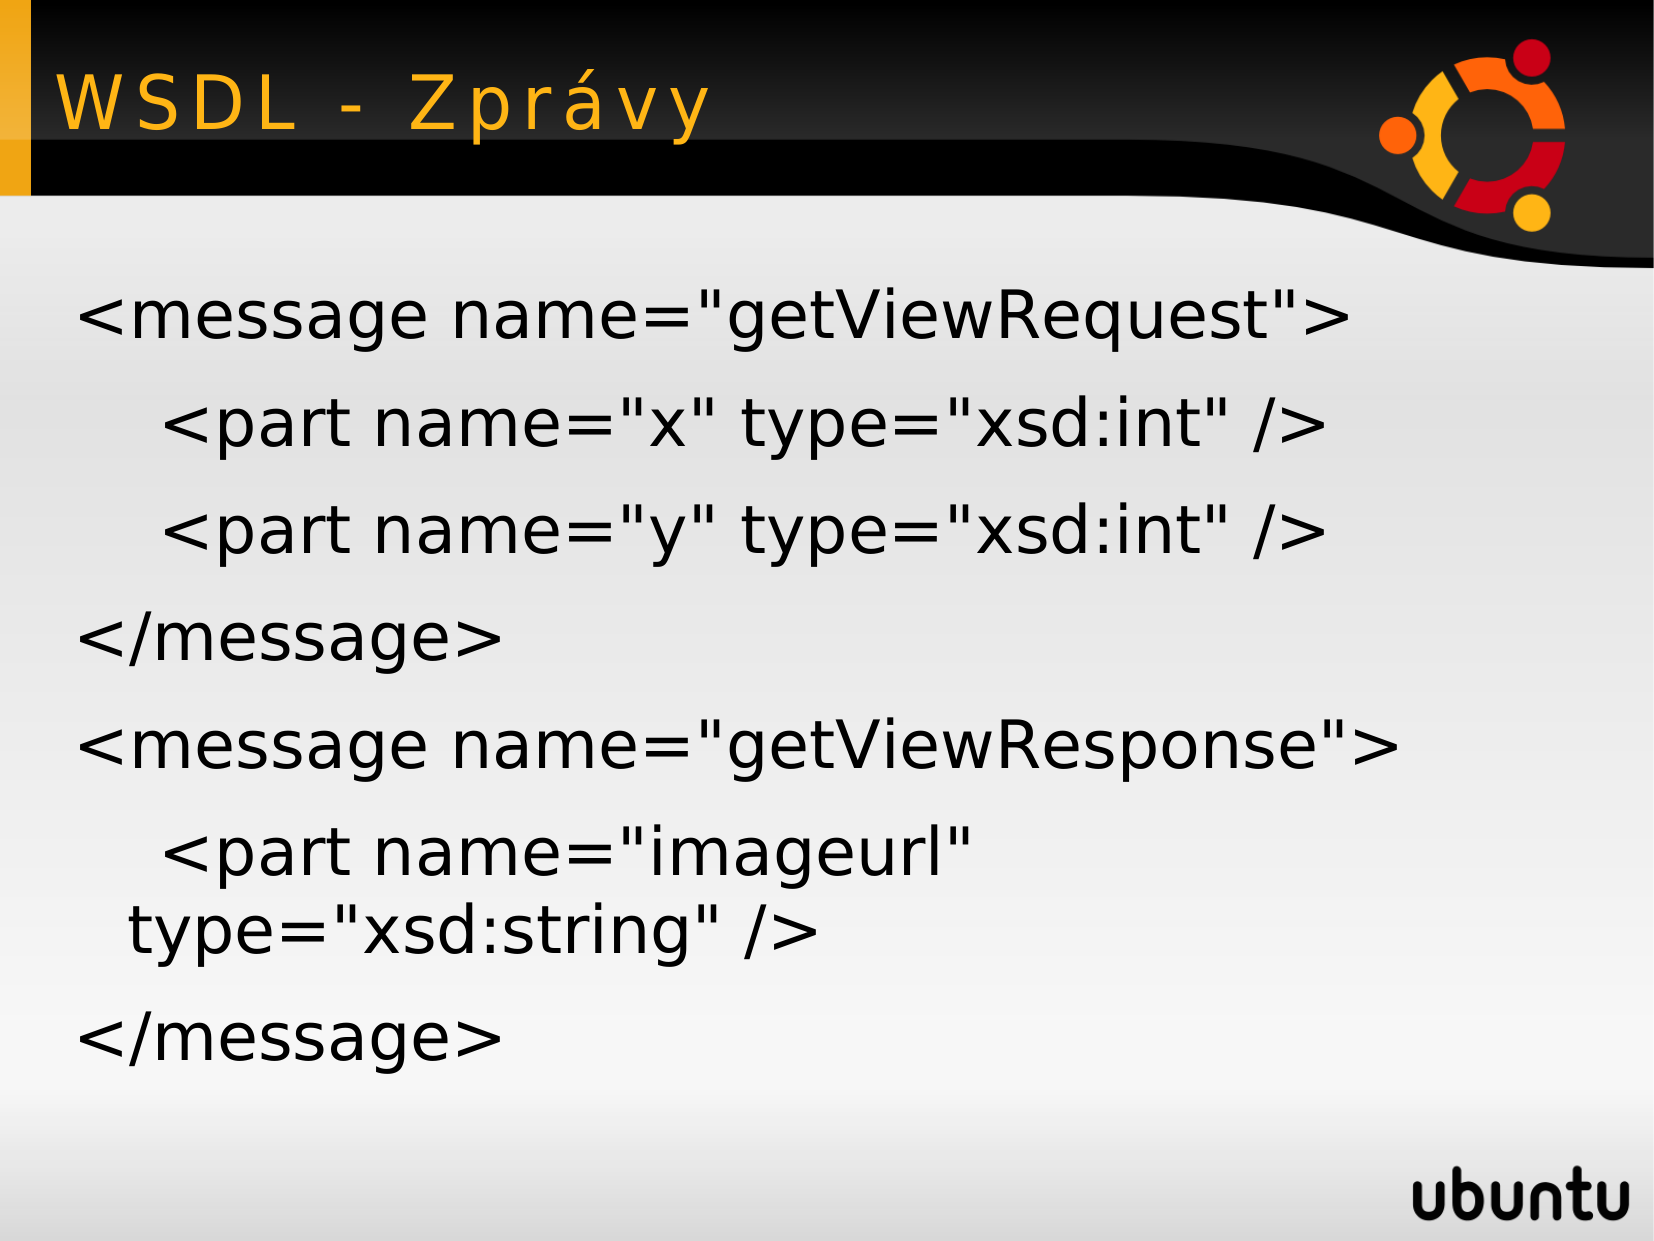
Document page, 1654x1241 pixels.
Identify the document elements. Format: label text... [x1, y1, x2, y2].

list <message name="getViewRequest"> <part name="x" type="xsd:int" /> <part name="y" type="xsd:int" /> </message> <message name="getViewResponse"> <part name="imageurl" type="xsd:string" /> </message> [56, 276, 1545, 1096]
picture [0, 0, 1654, 1241]
title WSDL - Zprávy [54, 29, 1266, 178]
